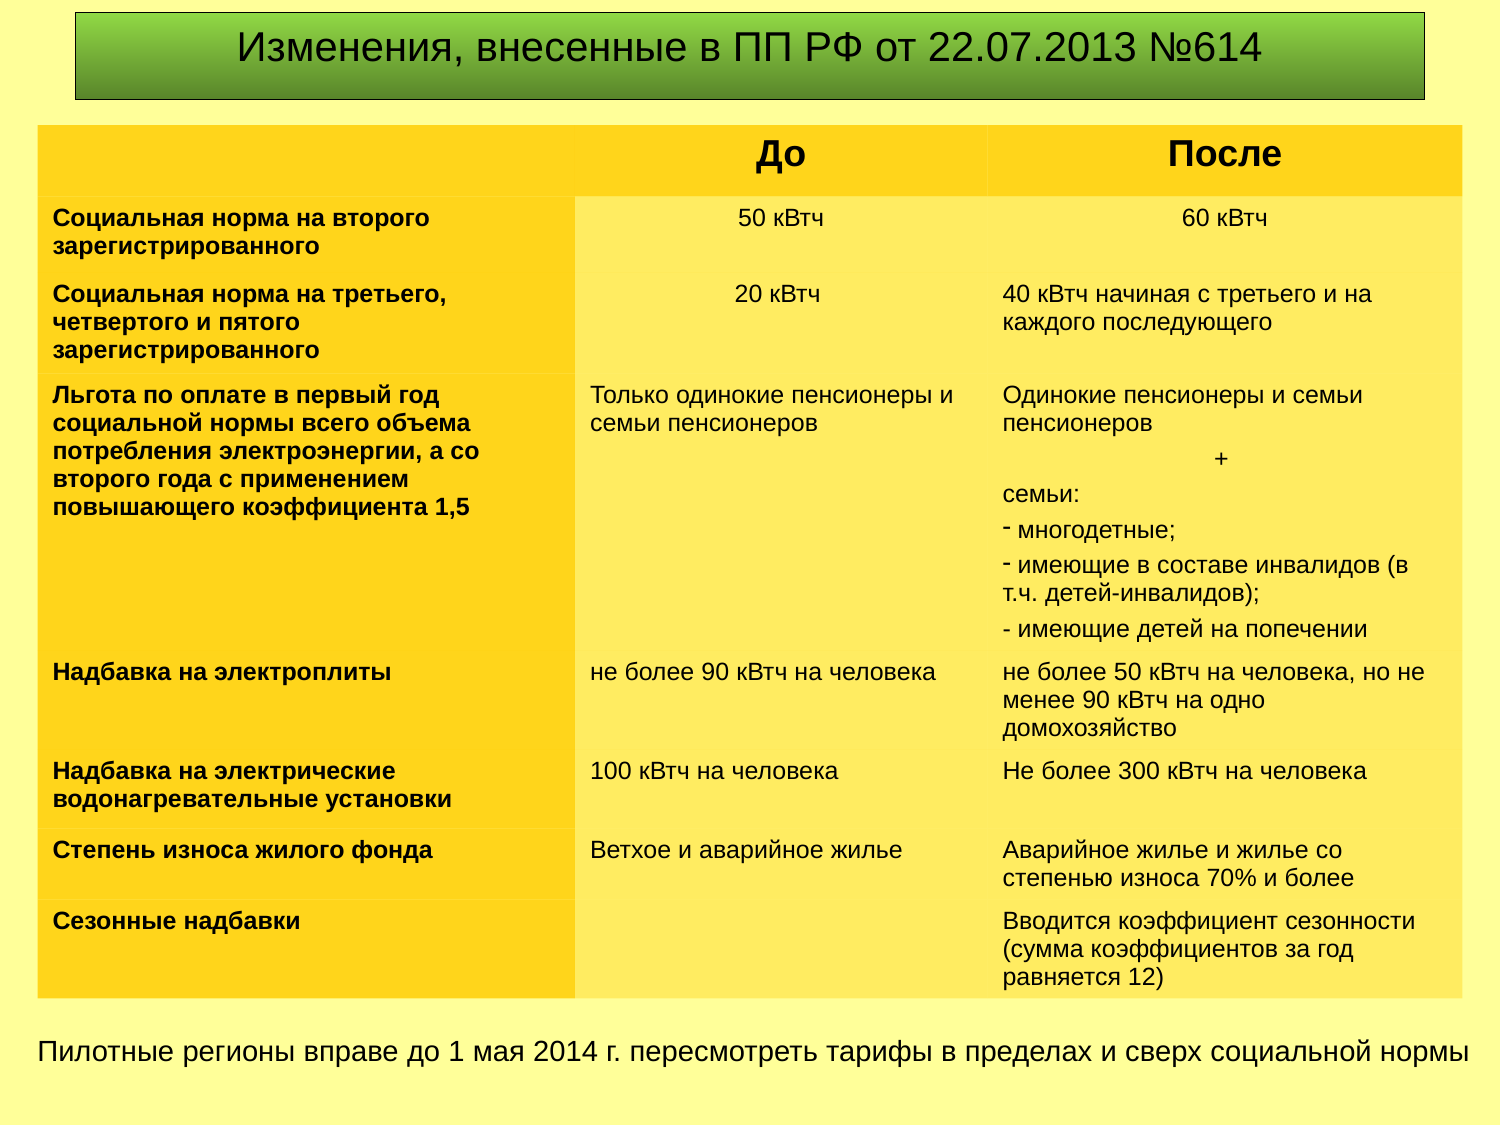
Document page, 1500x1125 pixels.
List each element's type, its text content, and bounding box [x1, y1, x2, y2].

table_header [38, 125, 575, 196]
table_cell Социальная норма на второго зарегистрированного [38, 196, 575, 272]
table_cell 40 кВтч начиная с третьего и на каждого последующего [987, 272, 1462, 374]
table_header После [987, 125, 1462, 196]
table_cell Социальная норма на третьего, четвертого и пятого зарегистрированного [38, 272, 575, 374]
list Пилотные регионы вправе до 1 мая 2014 г. пересмотреть тарифы в пределах и сверх социальной нормы [22, 1025, 1498, 1100]
table_cell Сезонные надбавки [38, 899, 575, 998]
table_cell Надбавка на электрические водонагревательные установки [38, 749, 575, 828]
table_cell Только одинокие пенсионеры и семьи пенсионеров [575, 374, 987, 650]
table_cell Степень износа жилого фонда [38, 828, 575, 899]
table_cell Вводится коэффициент сезонности (сумма коэффициентов за год равняется 12) [987, 899, 1462, 998]
table_cell 20 кВтч [575, 272, 987, 374]
title Изменения, внесенные в ПП РФ от 22.07.2013 №614 [75, 12, 1425, 100]
table_cell Аварийное жилье и жилье со степенью износа 70% и более [987, 828, 1462, 899]
table_cell Ветхое и аварийное жилье [575, 828, 987, 899]
table_cell не более 90 кВтч на человека [575, 650, 987, 749]
table_cell 50 кВтч [575, 196, 987, 272]
table_cell Надбавка на электроплиты [38, 650, 575, 749]
table_cell Не более 300 кВтч на человека [987, 749, 1462, 828]
table_cell не более 50 кВтч на человека, но не менее 90 кВтч на одно домохозяйство [987, 650, 1462, 749]
table_cell Льгота по оплате в первый год социальной нормы всего объема потребления электроэнергии, а со второго года с применением повышающего коэффициента 1,5 [38, 374, 575, 650]
table_cell Одинокие пенсионеры и семьи пенсионеров + семьи: многодетные; имеющие в составе инвалидов (в т.ч. детей-инвалидов); - имеющие детей на попечении [987, 374, 1462, 650]
table_cell 100 кВтч на человека [575, 749, 987, 828]
table_header До [575, 125, 987, 196]
table_cell 60 кВтч [987, 196, 1462, 272]
table_cell [575, 899, 987, 998]
